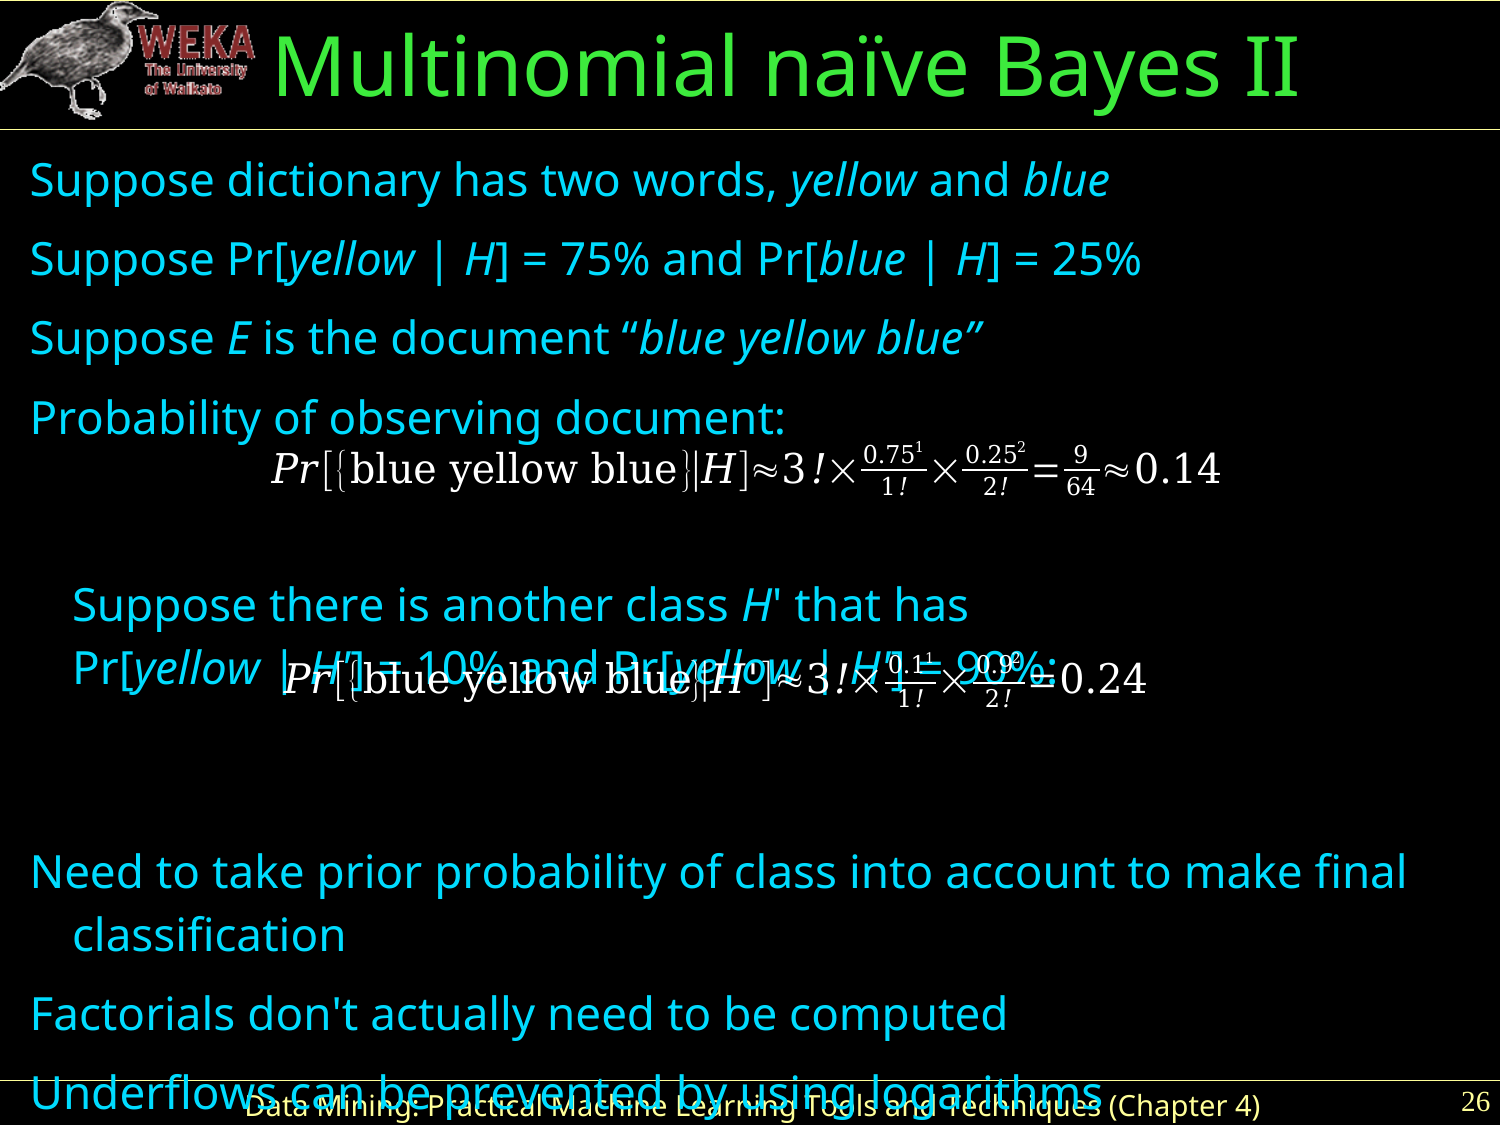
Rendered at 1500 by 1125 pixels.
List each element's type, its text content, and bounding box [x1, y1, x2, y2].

chart [277, 649, 1152, 713]
chart [265, 438, 1228, 502]
picture [0, 1, 266, 129]
list Suppose dictionary has two words, yellow and blue Suppose Pr[yellow | H] = 75% and Pr[blue | H] = 25% Suppose E is the document “blue yellow blue” Probability of observing document: Suppose there is another class H' that has Pr[yellow | H'] = 10% and Pr[yellow | H'] = 90%: Need to take prior probability of class into account to make final classification Factorials don't actually need to be computed Underflows can be prevented by using logarithms [29, 147, 1477, 1064]
title Multinomial naïve Bayes II [295, 0, 1486, 159]
